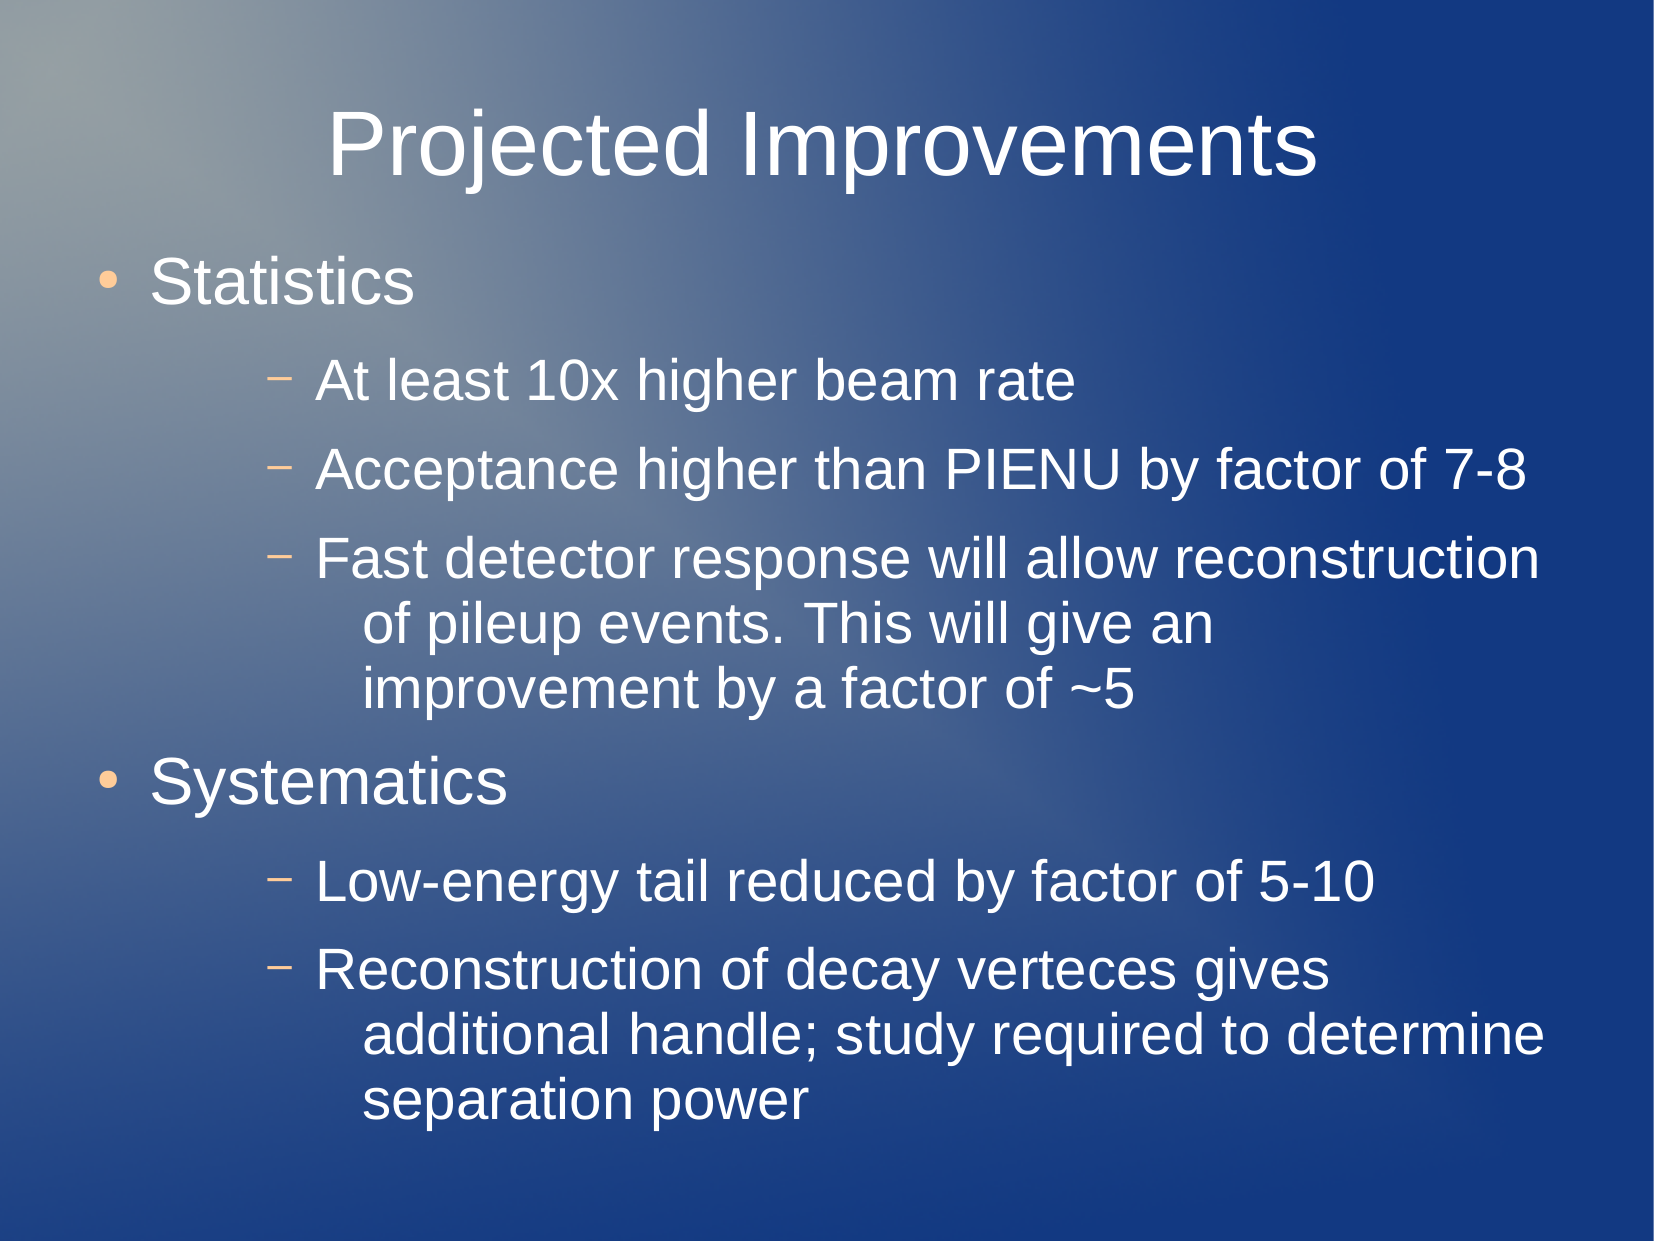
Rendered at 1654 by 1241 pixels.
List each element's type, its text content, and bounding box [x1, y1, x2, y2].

list Statistics At least 10x higher beam rate Acceptance higher than PIENU by factor of 7-8 Fast detector response will allow reconstruction of pileup events. This will give an improvement by a factor of ~5 Systematics Low-energy tail reduced by factor of 5-10 Reconstruction of decay verteces gives additional handle; study required to determine separation power [78, 243, 1567, 1133]
title Projected Improvements [79, 40, 1568, 248]
picture [0, 0, 1654, 1241]
